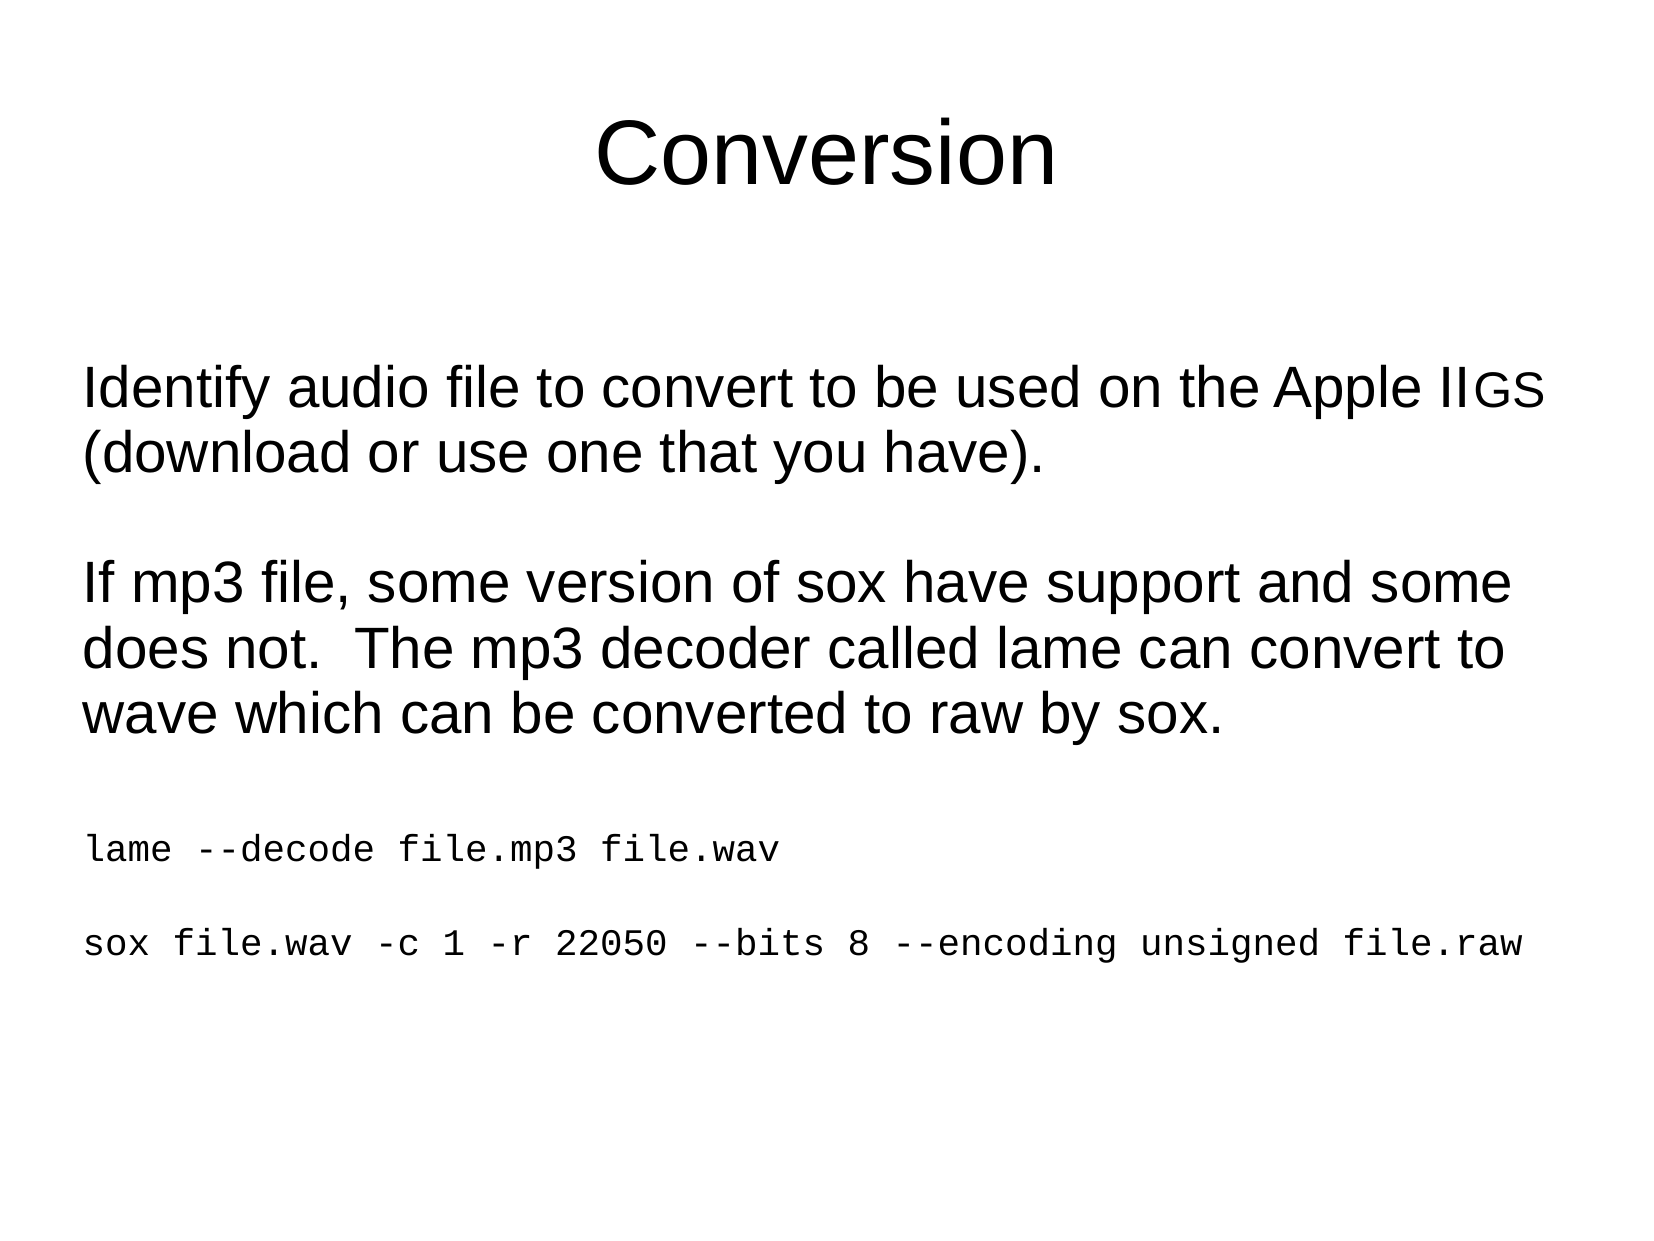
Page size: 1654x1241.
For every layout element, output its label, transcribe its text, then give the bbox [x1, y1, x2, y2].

title Conversion [82, 49, 1571, 257]
subtitle Identify audio file to convert to be used on the Apple IIGS (download or use one that you have). If mp3 file, some version of sox have support and some does not. The mp3 decoder called lame can convert to wave which can be converted to raw by sox. lame --decode file.mp3 file.wav sox file.wav -c 1 -r 22050 --bits 8 --encoding unsigned file.raw [82, 290, 1571, 1035]
